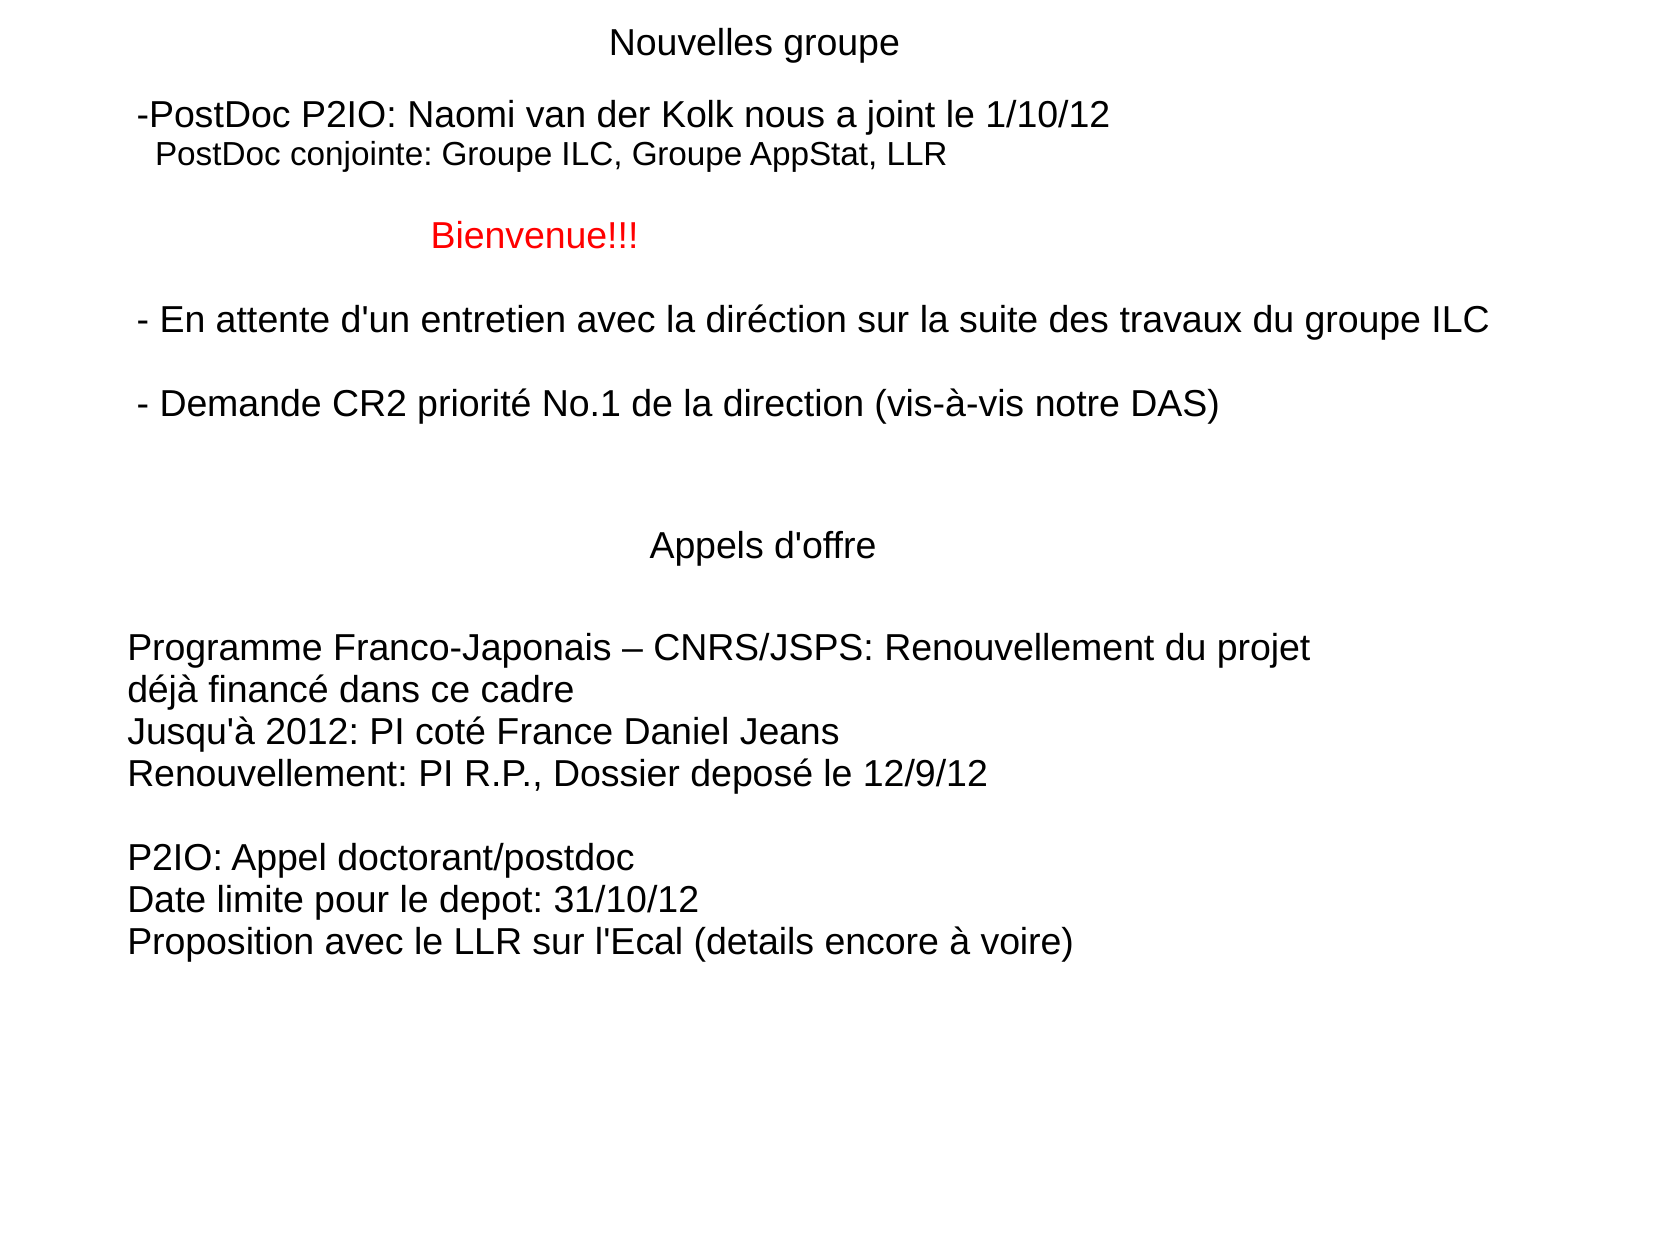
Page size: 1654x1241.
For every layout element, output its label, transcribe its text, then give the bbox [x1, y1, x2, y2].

text_box Appels d'offre [634, 517, 893, 575]
text_box Programme Franco-Japonais – CNRS/JSPS: Renouvellement du projet déjà financé dans ce cadre Jusqu'à 2012: PI coté France Daniel Jeans Renouvellement: PI R.P., Dossier deposé le 12/9/12 P2IO: Appel doctorant/postdoc Date limite pour le depot: 31/10/12 Proposition avec le LLR sur l'Ecal (details encore à voire) [112, 619, 1339, 970]
text_box Nouvelles groupe [594, 13, 916, 71]
text_box -PostDoc P2IO: Naomi van der Kolk nous a joint le 1/10/12 PostDoc conjointe: Groupe ILC, Groupe AppStat, LLR Bienvenue!!! - En attente d'un entretien avec la diréction sur la suite des travaux du groupe ILC - Demande CR2 priorité No.1 de la direction (vis-à-vis notre DAS) [121, 86, 1508, 433]
